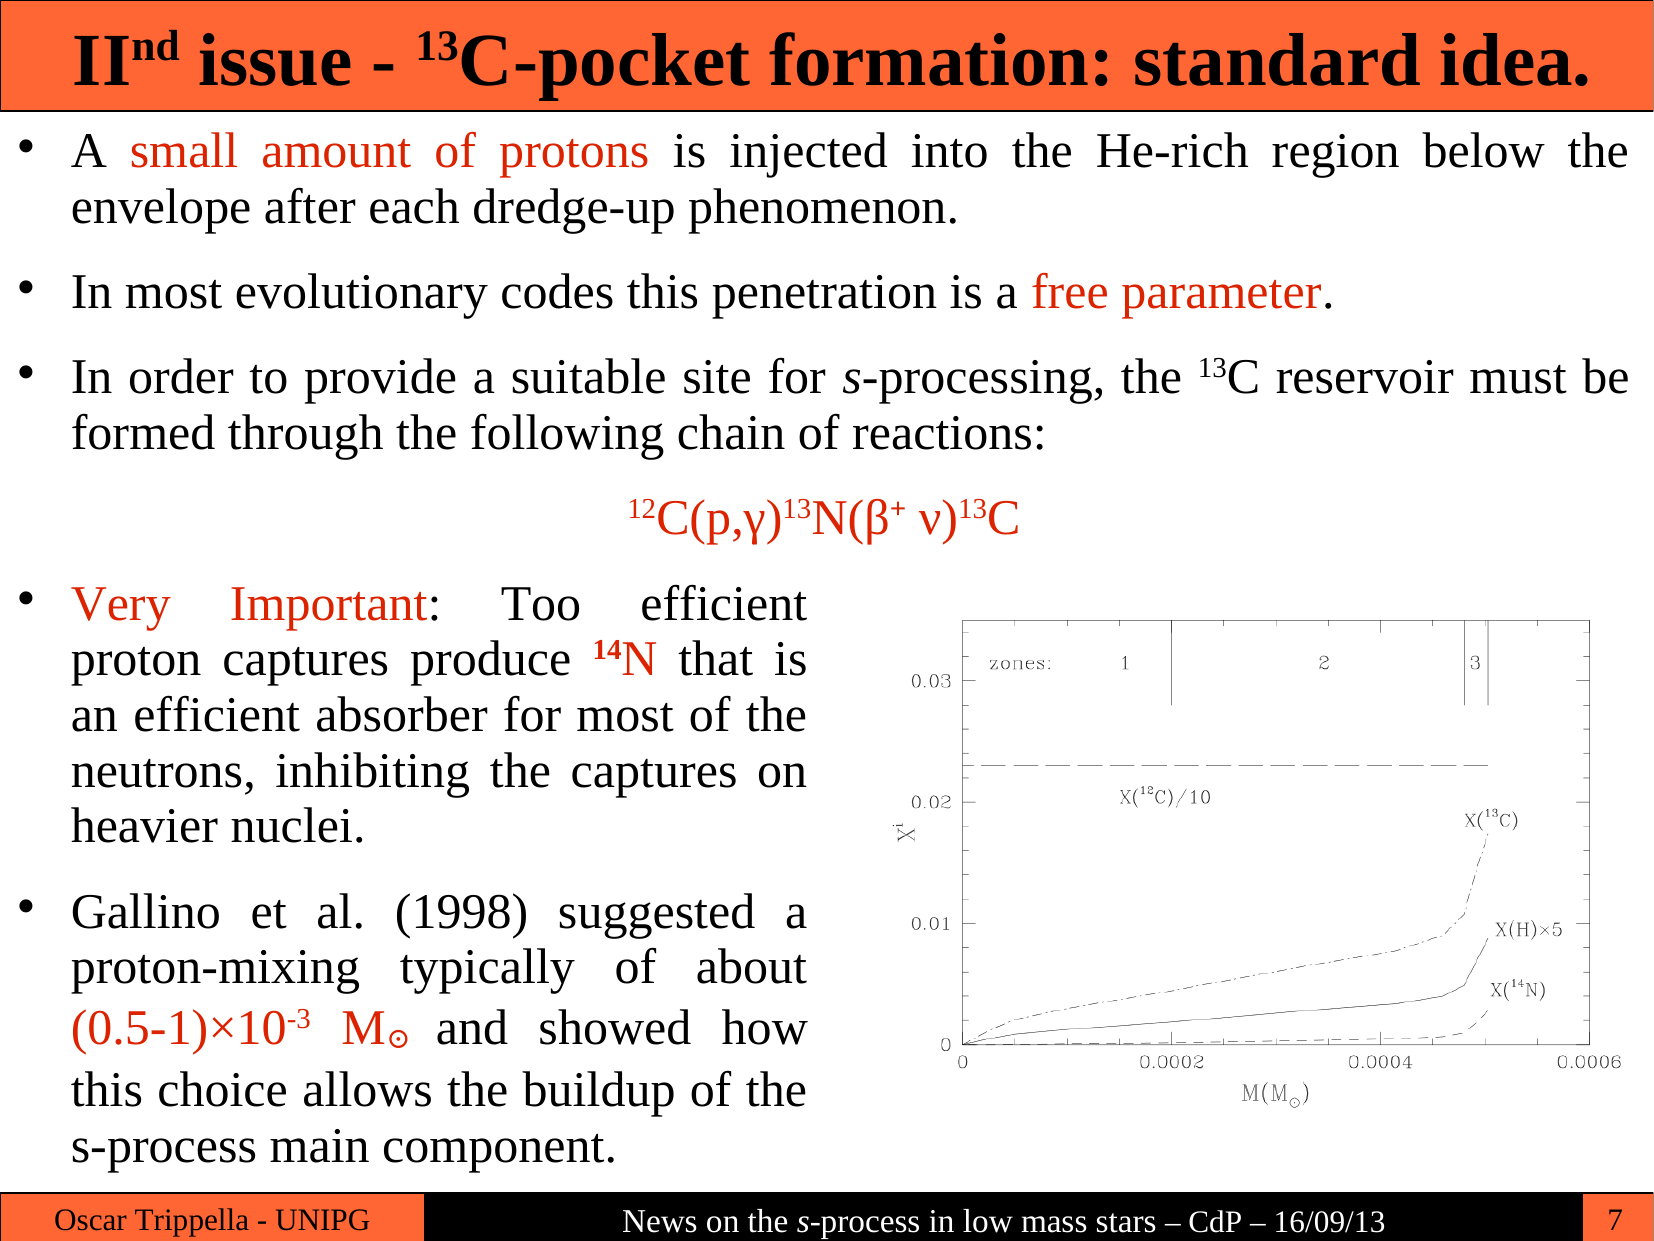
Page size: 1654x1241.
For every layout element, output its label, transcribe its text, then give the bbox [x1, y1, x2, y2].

text_box News on the s-process in low mass stars – CdP – 16/09/13 [425, 1192, 1583, 1241]
list A small amount of protons is injected into the He-rich region below the envelope after each dredge-up phenomenon. In most evolutionary codes this penetration is a free parameter. In order to provide a suitable site for s-processing, the 13C reservoir must be formed through the following chain of reactions: 12C(p,γ)13N(β+ ν)13C Very Important: Too efficient proton captures produce 14N that is an efficient absorber for most of the neutrons, inhibiting the captures on heavier nuclei. Gallino et al. (1998) suggested a proton-mixing typically of about (0.5-1)×10-3 M⊙ and showed how this choice allows the buildup of the s-process main component. [0, 30, 1630, 1192]
picture [851, 614, 1630, 1112]
text_box Oscar Trippella - UNIPG [0, 1192, 425, 1241]
text_box IInd issue - 13C-pocket formation: standard idea. [0, 0, 1654, 112]
text_box 7 [1583, 1192, 1654, 1241]
